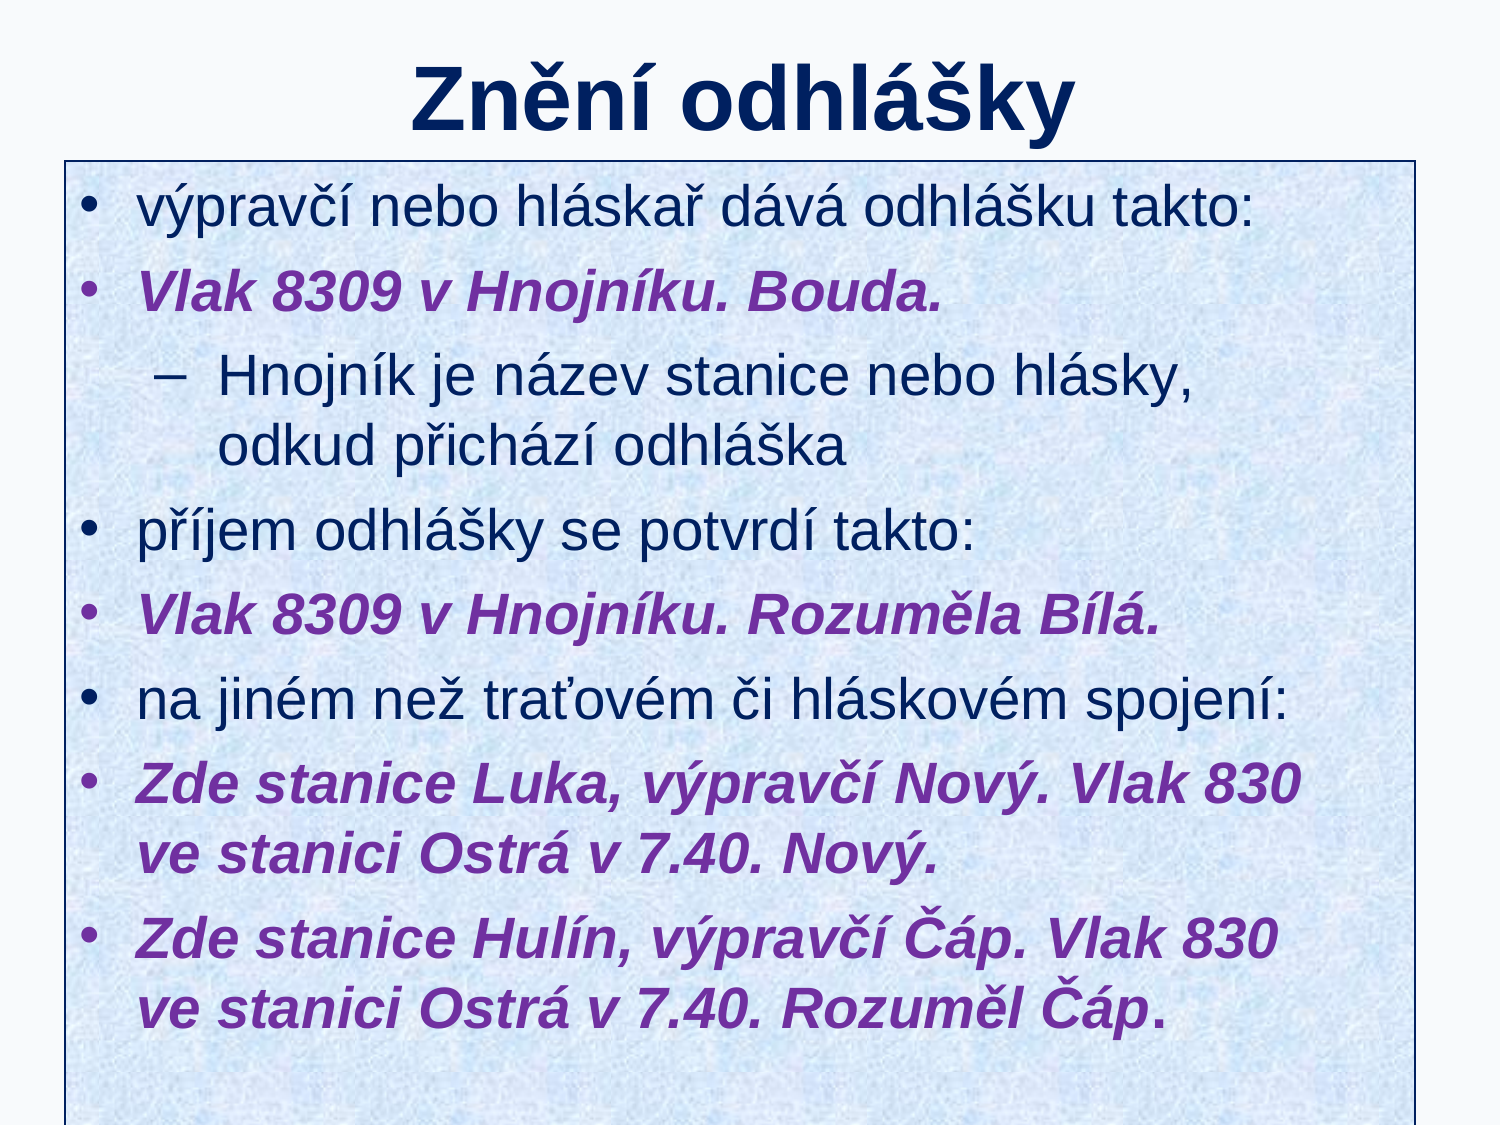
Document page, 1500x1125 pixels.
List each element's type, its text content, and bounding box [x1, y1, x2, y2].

title Znění odhlášky [64, 0, 1424, 188]
list výpravčí nebo hláskař dává odhlášku takto: Vlak 8309 v Hnojníku. Bouda. Hnojník je název stanice nebo hlásky, odkud přichází odhláška příjem odhlášky se potvrdí takto: Vlak 8309 v Hnojníku. Rozuměla Bílá. na jiném než traťovém či hláskovém spojení: Zde stanice Luka, výpravčí Nový. Vlak 830 ve stanici Ostrá v 7.40. Nový. Zde stanice Hulín, výpravčí Čáp. Vlak 830 ve stanici Ostrá v 7.40. Rozuměl Čáp. [64, 160, 1415, 1125]
